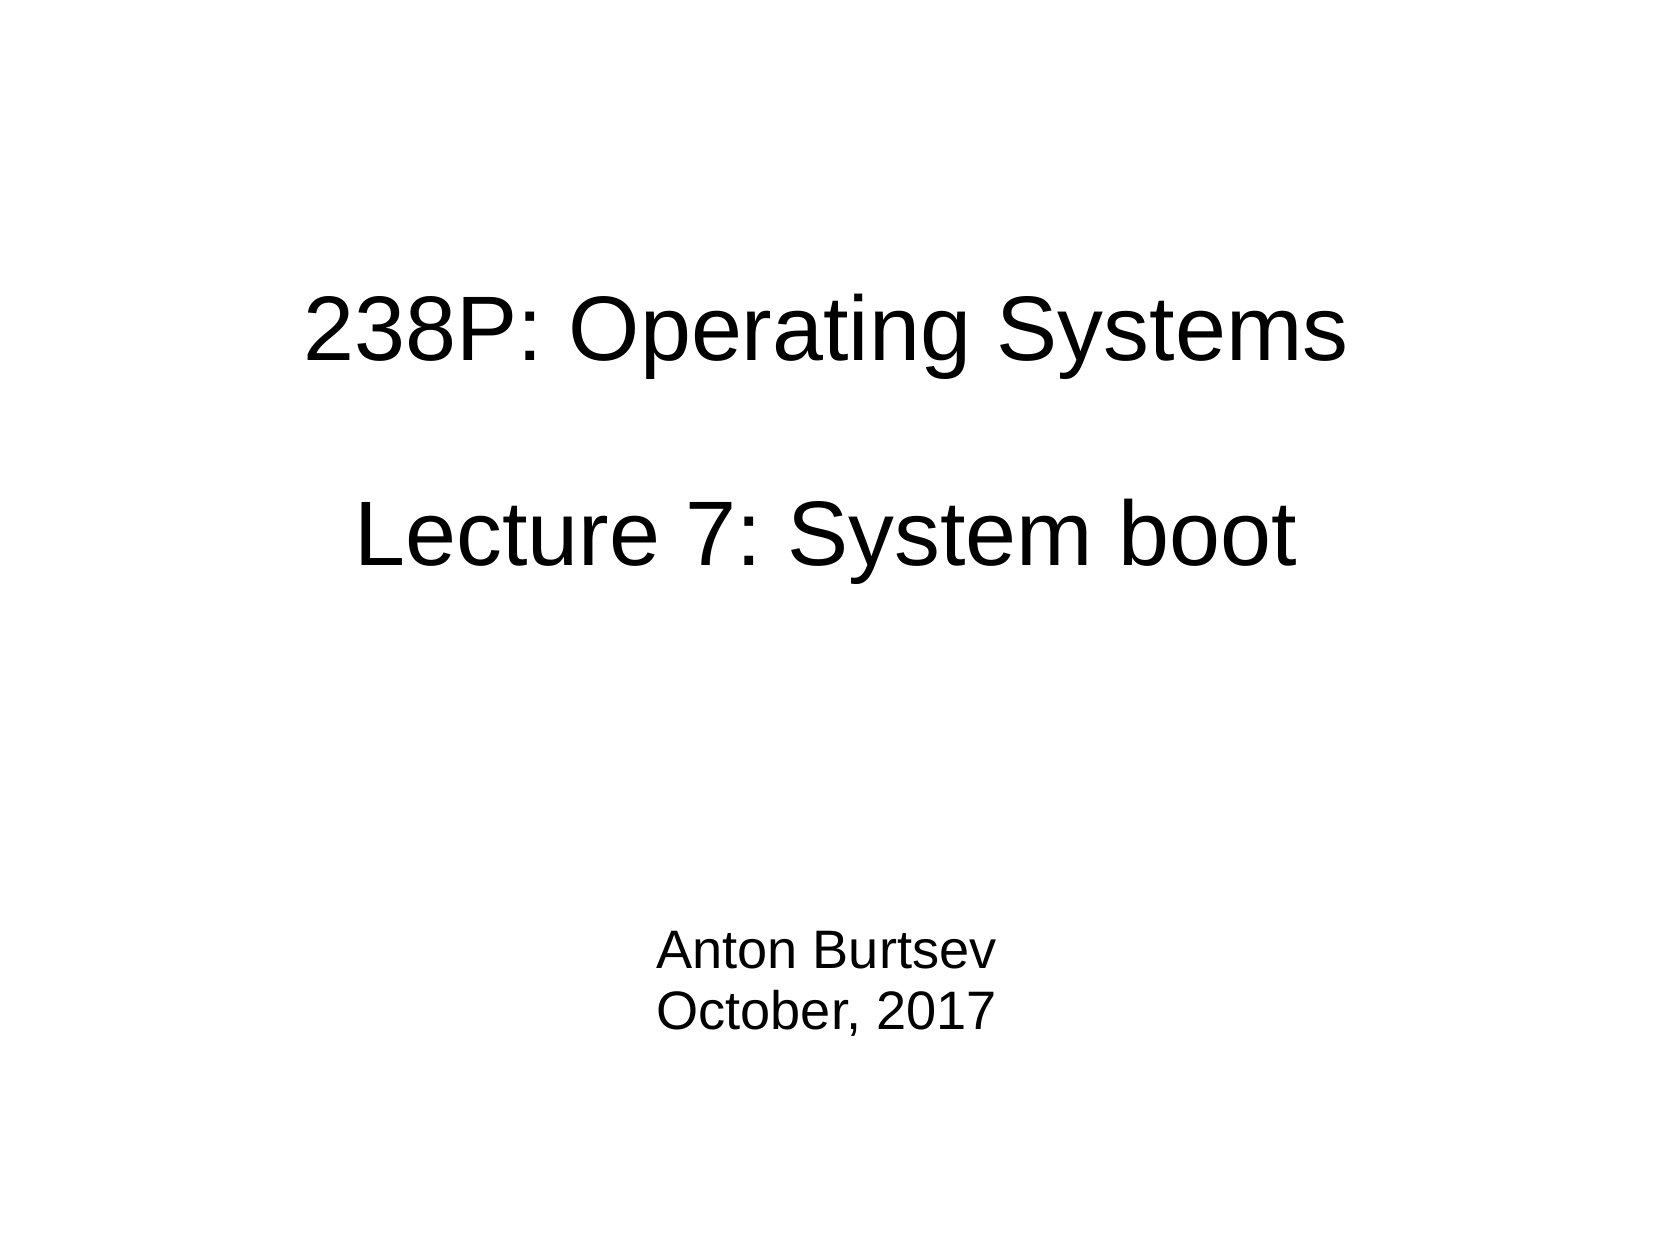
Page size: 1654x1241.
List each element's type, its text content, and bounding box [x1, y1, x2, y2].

title 238P: Operating Systems Lecture 7: System boot [82, 113, 1571, 637]
subtitle Anton Burtsev October, 2017 [82, 637, 1571, 1109]
